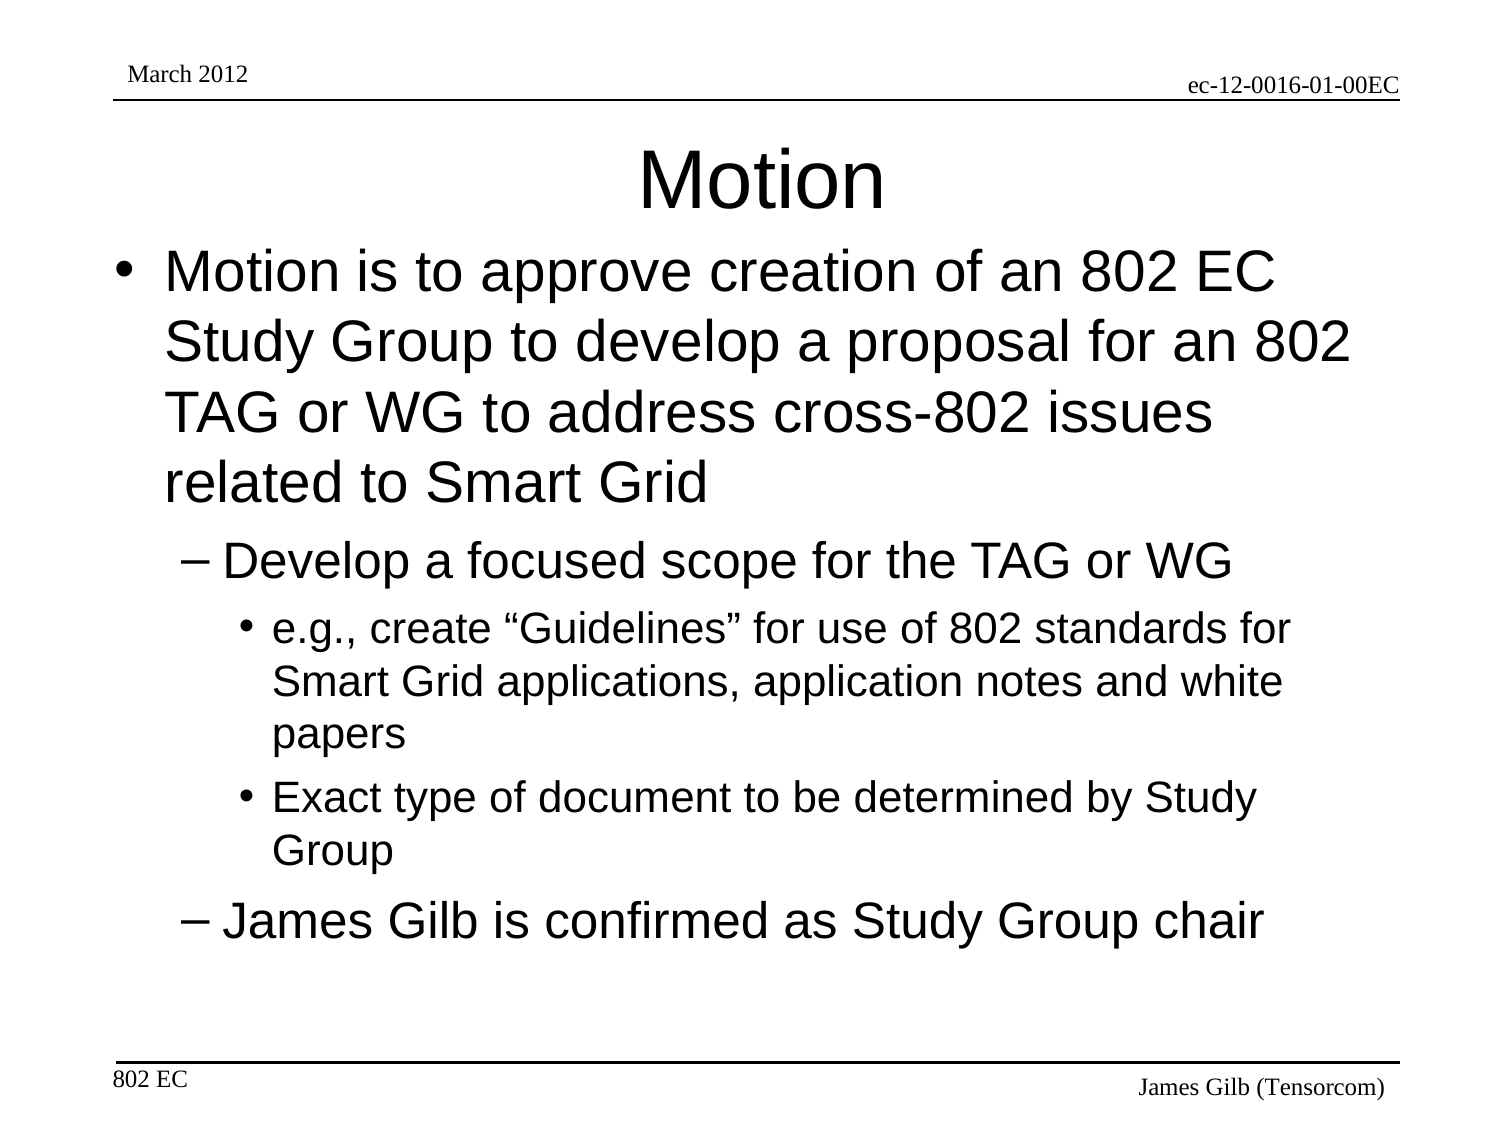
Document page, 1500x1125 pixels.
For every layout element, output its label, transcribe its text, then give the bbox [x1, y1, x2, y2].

title Motion [125, 112, 1401, 238]
list Motion is to approve creation of an 802 EC Study Group to develop a proposal for an 802 TAG or WG to address cross-802 issues related to Smart Grid Develop a focused scope for the TAG or WG e.g., create “Guidelines” for use of 802 standards for Smart Grid applications, application notes and white papers Exact type of document to be determined by Study Group James Gilb is confirmed as Study Group chair [99, 224, 1375, 968]
